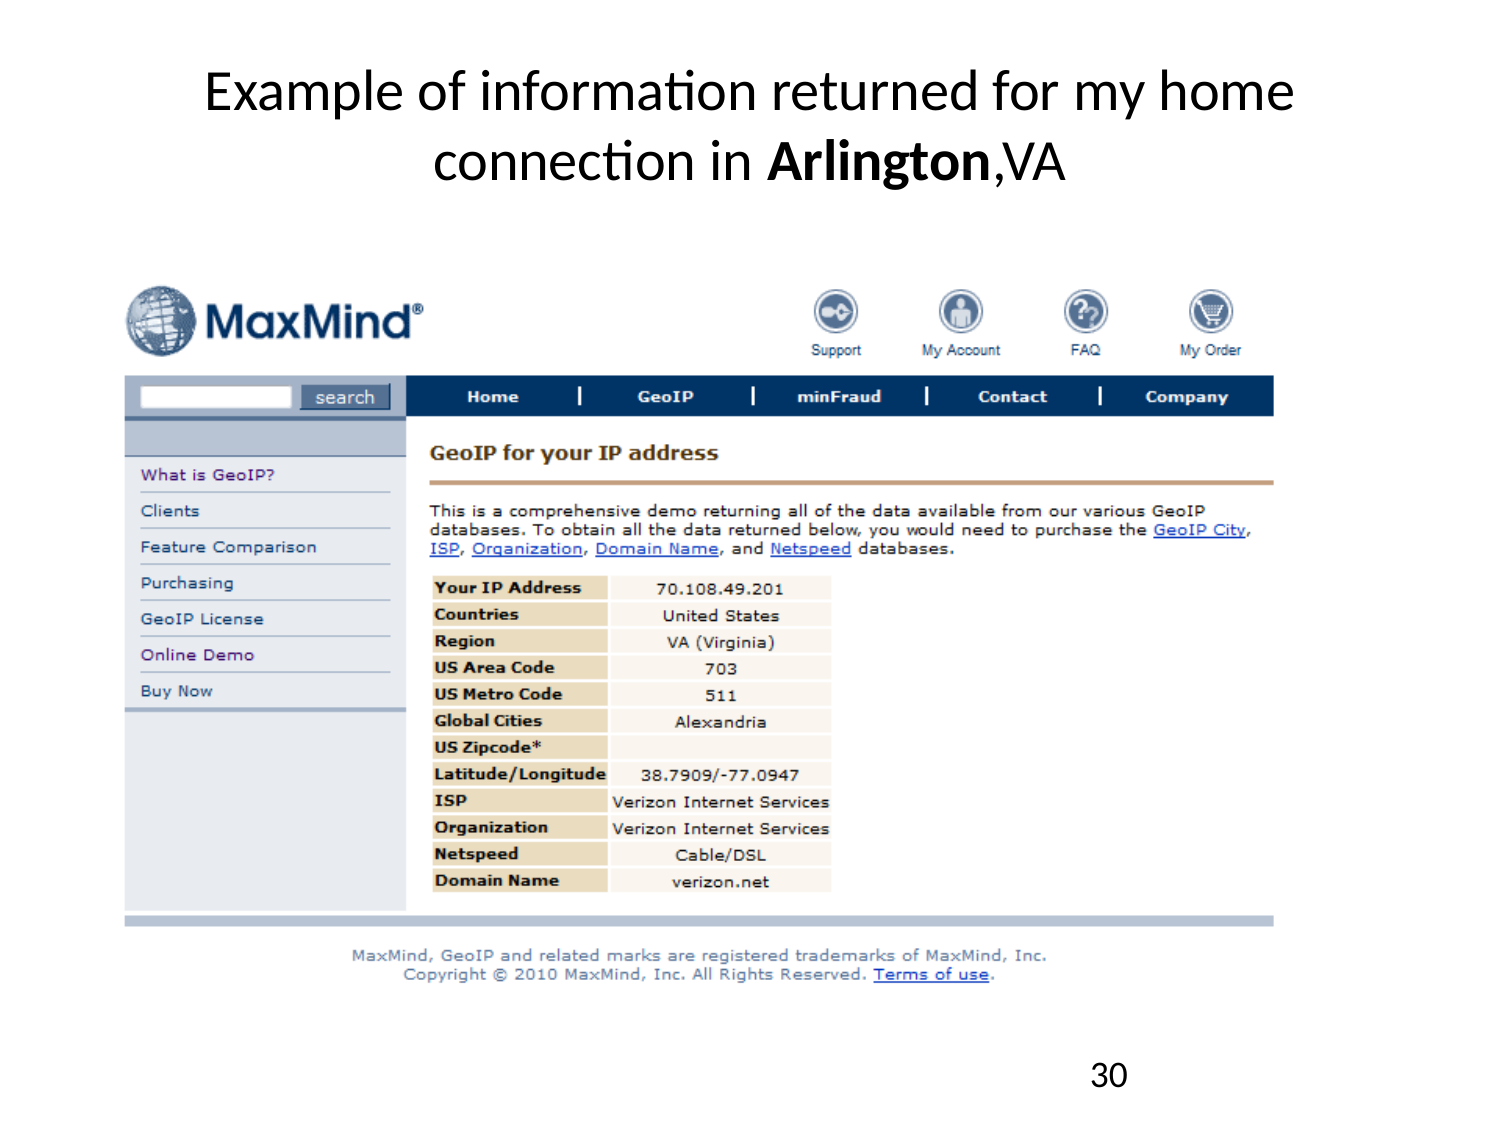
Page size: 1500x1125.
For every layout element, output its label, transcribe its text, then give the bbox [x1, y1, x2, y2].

title Example of information returned for my home connection in Arlington,VA [75, 45, 1425, 233]
slide_number <number> [1074, 1042, 1425, 1103]
picture [50, 274, 1324, 1005]
